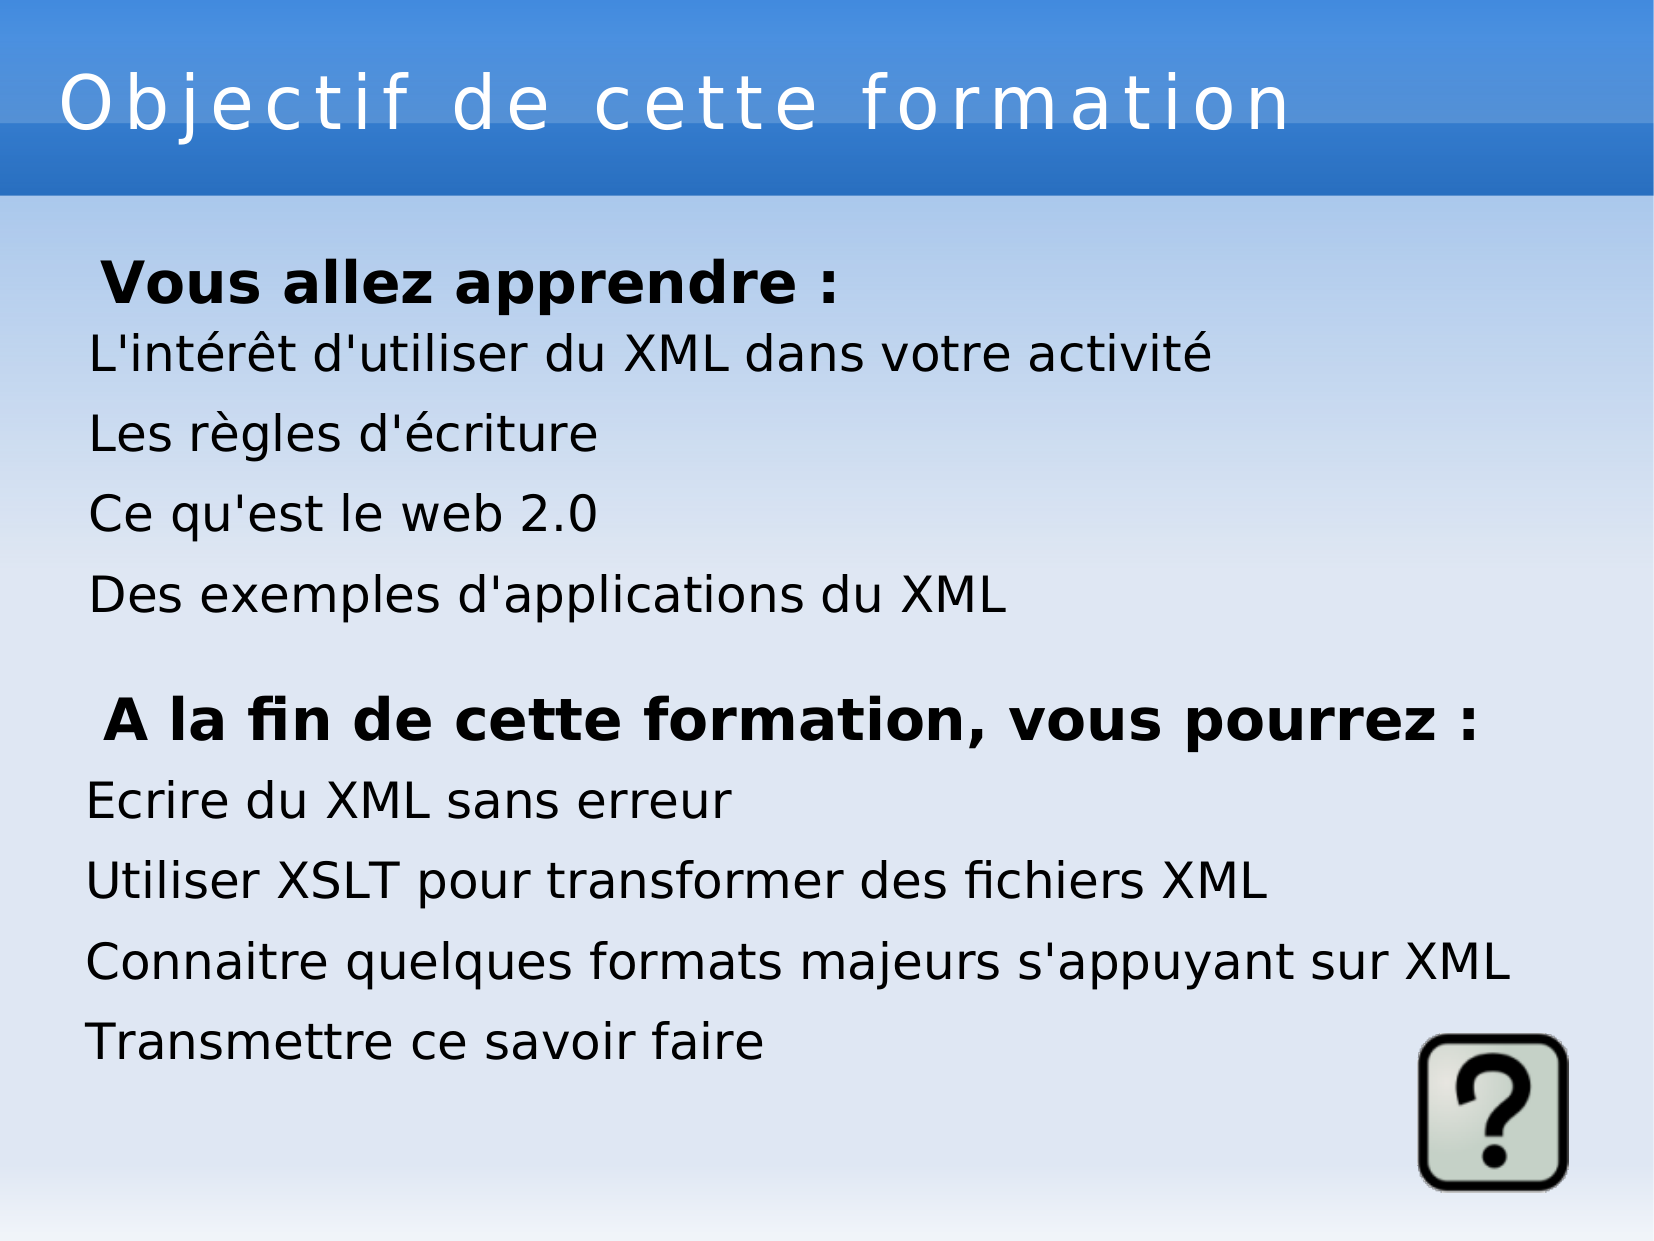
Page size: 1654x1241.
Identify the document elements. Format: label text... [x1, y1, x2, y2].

list L'intérêt d'utiliser du XML dans votre activité Les règles d'écriture Ce qu'est le web 2.0 Des exemples d'applications du XML [88, 324, 1577, 680]
list Ecrire du XML sans erreur Utiliser XSLT pour transformer des fichiers XML Connaitre quelques formats majeurs s'appuyant sur XML Transmettre ce savoir faire [85, 772, 1574, 1132]
picture [0, 0, 1654, 1241]
text_box A la fin de cette formation, vous pourrez : [88, 679, 1497, 762]
title Objectif de cette formation [59, 29, 1625, 178]
text_box Vous allez apprendre : [86, 242, 854, 326]
